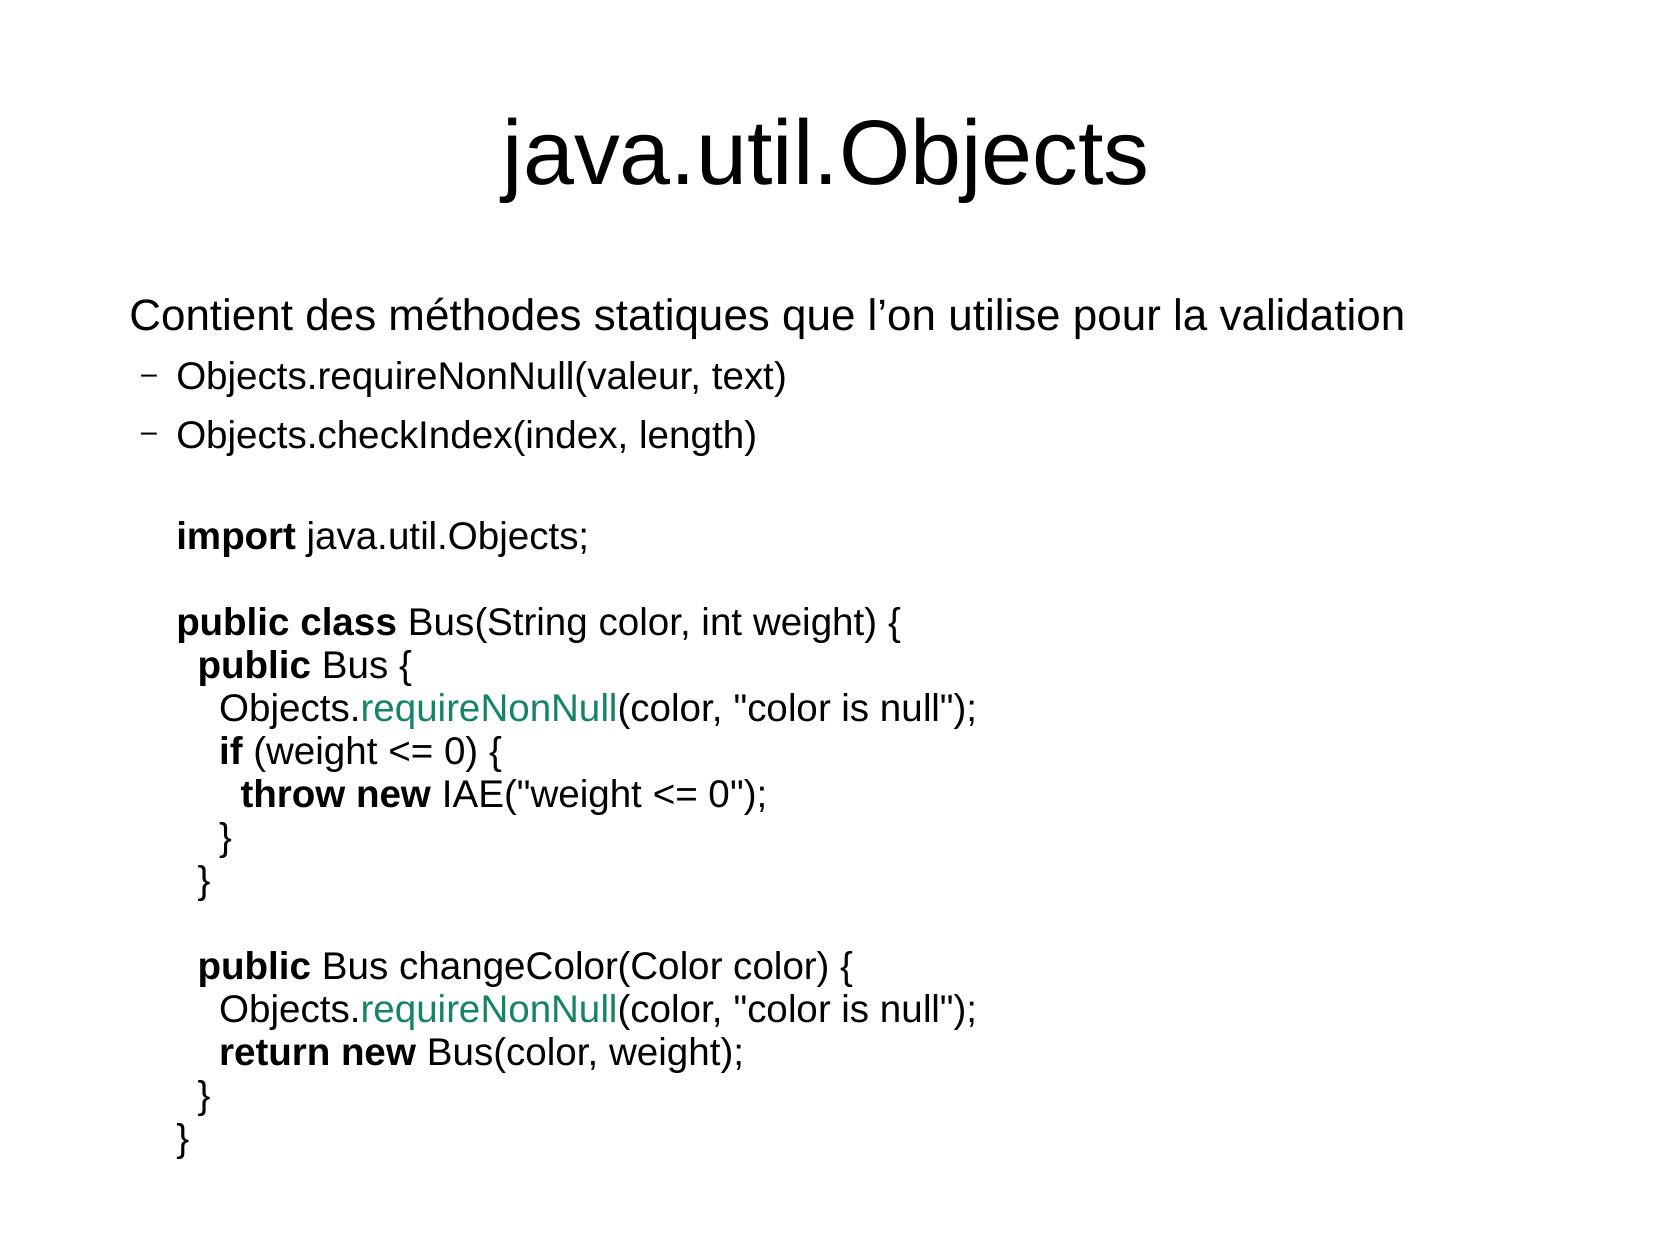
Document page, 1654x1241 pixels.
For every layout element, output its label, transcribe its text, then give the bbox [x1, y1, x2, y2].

title java.util.Objects [82, 49, 1571, 257]
list Contient des méthodes statiques que l’on utilise pour la validation Objects.requireNonNull(valeur, text) Objects.checkIndex(index, length) import java.util.Objects; public class Bus(String color, int weight) { public Bus { Objects.requireNonNull(color, "color is null"); if (weight <= 0) { throw new IAE("weight <= 0"); } } public Bus changeColor(Color color) { Objects.requireNonNull(color, "color is null"); return new Bus(color, weight); } } [82, 290, 1571, 1171]
